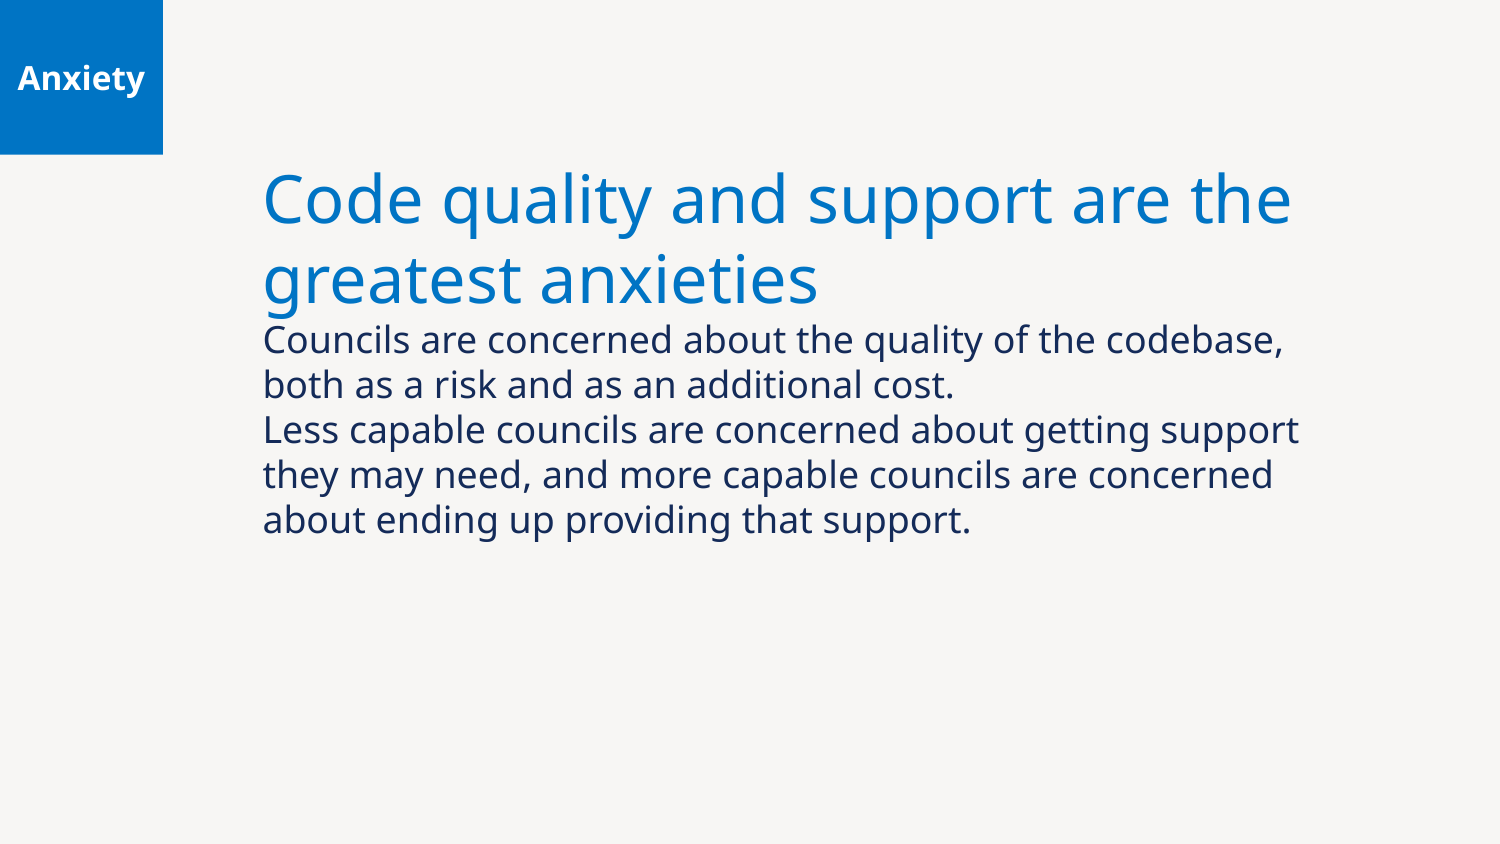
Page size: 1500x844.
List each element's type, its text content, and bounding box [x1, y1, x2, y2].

text_box Anxiety [0, 0, 163, 155]
title Code quality and support are the greatest anxieties Councils are concerned about the quality of the codebase, both as a risk and as an additional cost. Less capable councils are concerned about getting support they may need, and more capable councils are concerned about ending up providing that support. [262, 156, 1371, 688]
